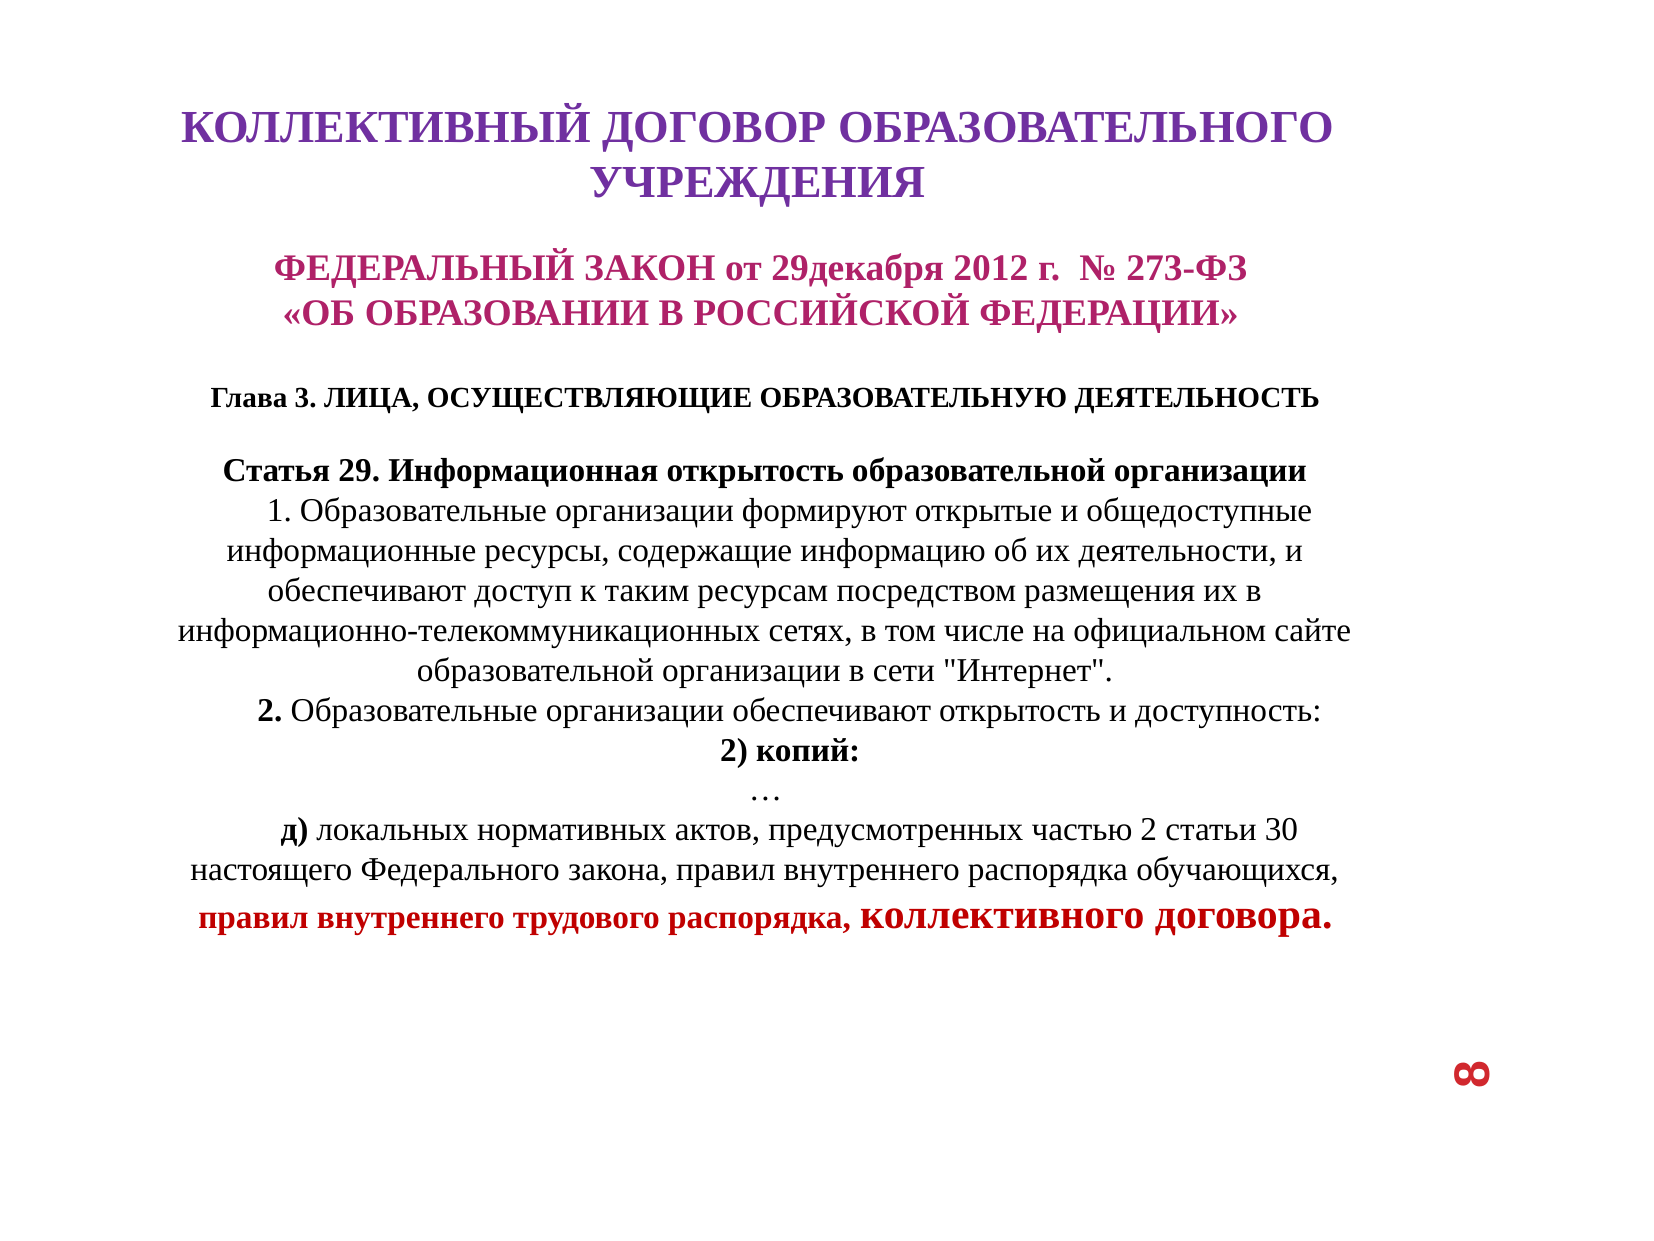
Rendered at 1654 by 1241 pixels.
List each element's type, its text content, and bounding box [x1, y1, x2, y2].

title КОЛЛЕКТИВНЫЙ ДОГОВОР ОБРАЗОВАТЕЛЬНОГО УЧРЕЖДЕНИЯ [86, 93, 1429, 215]
text_box ФЕДЕРАЛЬНЫЙ ЗАКОН от 29декабря 2012 г. № 273-ФЗ «ОБ ОБРАЗОВАНИИ В РОССИЙСКОЙ ФЕДЕРАЦИИ» Глава 3. ЛИЦА, ОСУЩЕСТВЛЯЮЩИЕ ОБРАЗОВАТЕЛЬНУЮ ДЕЯТЕЛЬНОСТЬ Статья 29. Информационная открытость образовательной организации 1. Образовательные организации формируют открытые и общедоступные информационные ресурсы, содержащие информацию об их деятельности, и обеспечивают доступ к таким ресурсам посредством размещения их в информационно-телекоммуникационных сетях, в том числе на официальном сайте образовательной организации в сети "Интернет". 2. Образовательные организации обеспечивают открытость и доступность: 2) копий: … д) локальных нормативных актов, предусмотренных частью 2 статьи 30 настоящего Федерального закона, правил внутреннего распорядка обучающихся, правил внутреннего трудового распорядка, коллективного договора. [132, 235, 1399, 946]
text_box <номер> [1431, 887, 1492, 1104]
